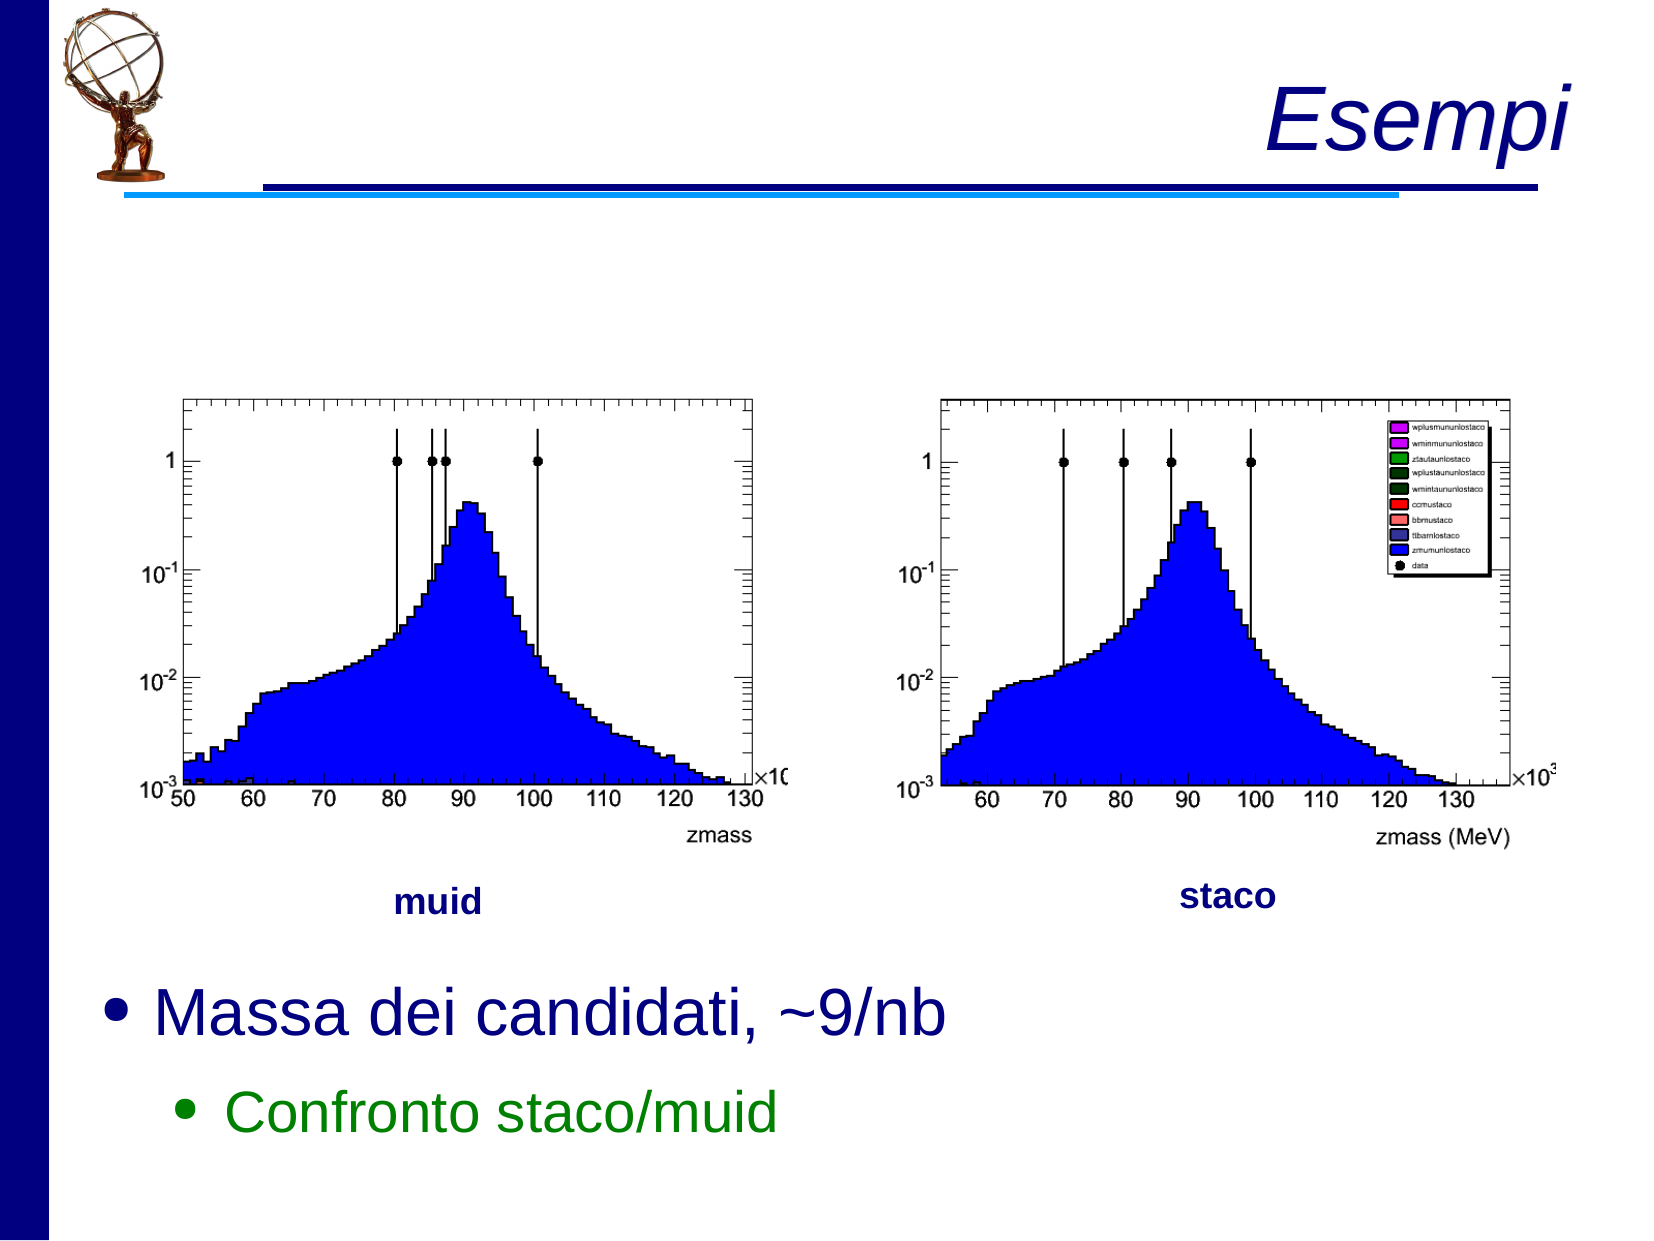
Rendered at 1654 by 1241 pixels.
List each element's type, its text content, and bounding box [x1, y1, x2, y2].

picture [836, 375, 1556, 863]
picture [57, 5, 170, 186]
text_box staco [1164, 867, 1292, 925]
text_box muid [378, 873, 499, 931]
list Massa dei candidati, ~9/nb Confronto staco/muid [82, 975, 1571, 1163]
title Esempi [82, 56, 1571, 181]
picture [68, 375, 788, 863]
